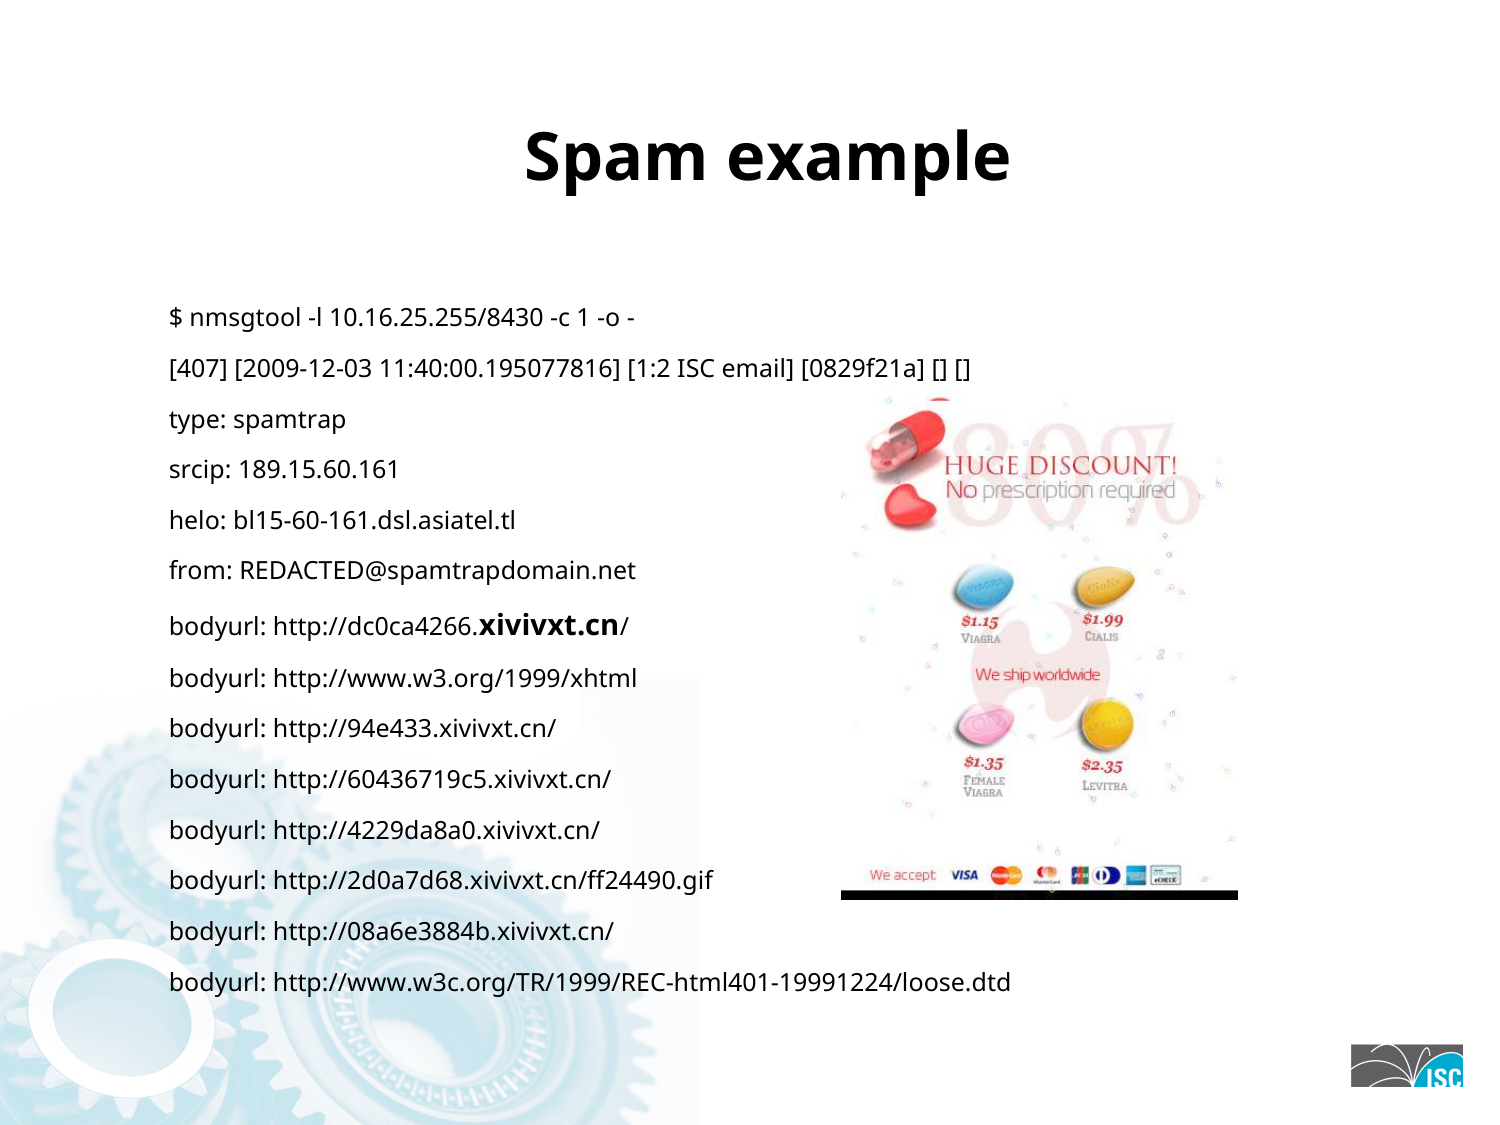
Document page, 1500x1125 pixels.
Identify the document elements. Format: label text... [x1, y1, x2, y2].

picture [0, 0, 1500, 1125]
list $ nmsgtool -l 10.16.25.255/8430 -c 1 -o - [407] [2009-12-03 11:40:00.195077816] [1:2 ISC email] [0829f21a] [] [] type: spamtrap srcip: 189.15.60.161 helo: bl15-60-161.dsl.asiatel.tl from: REDACTED@spamtrapdomain.net bodyurl: http://dc0ca4266.xivivxt.cn/ bodyurl: http://www.w3.org/1999/xhtml bodyurl: http://94e433.xivivxt.cn/ bodyurl: http://60436719c5.xivivxt.cn/ bodyurl: http://4229da8a0.xivivxt.cn/ bodyurl: http://2d0a7d68.xivivxt.cn/ff24490.gif bodyurl: http://08a6e3884b.xivivxt.cn/ bodyurl: http://www.w3c.org/TR/1999/REC-html401-19991224/loose.dtd [112, 299, 1355, 997]
title Spam example [112, 54, 1426, 256]
